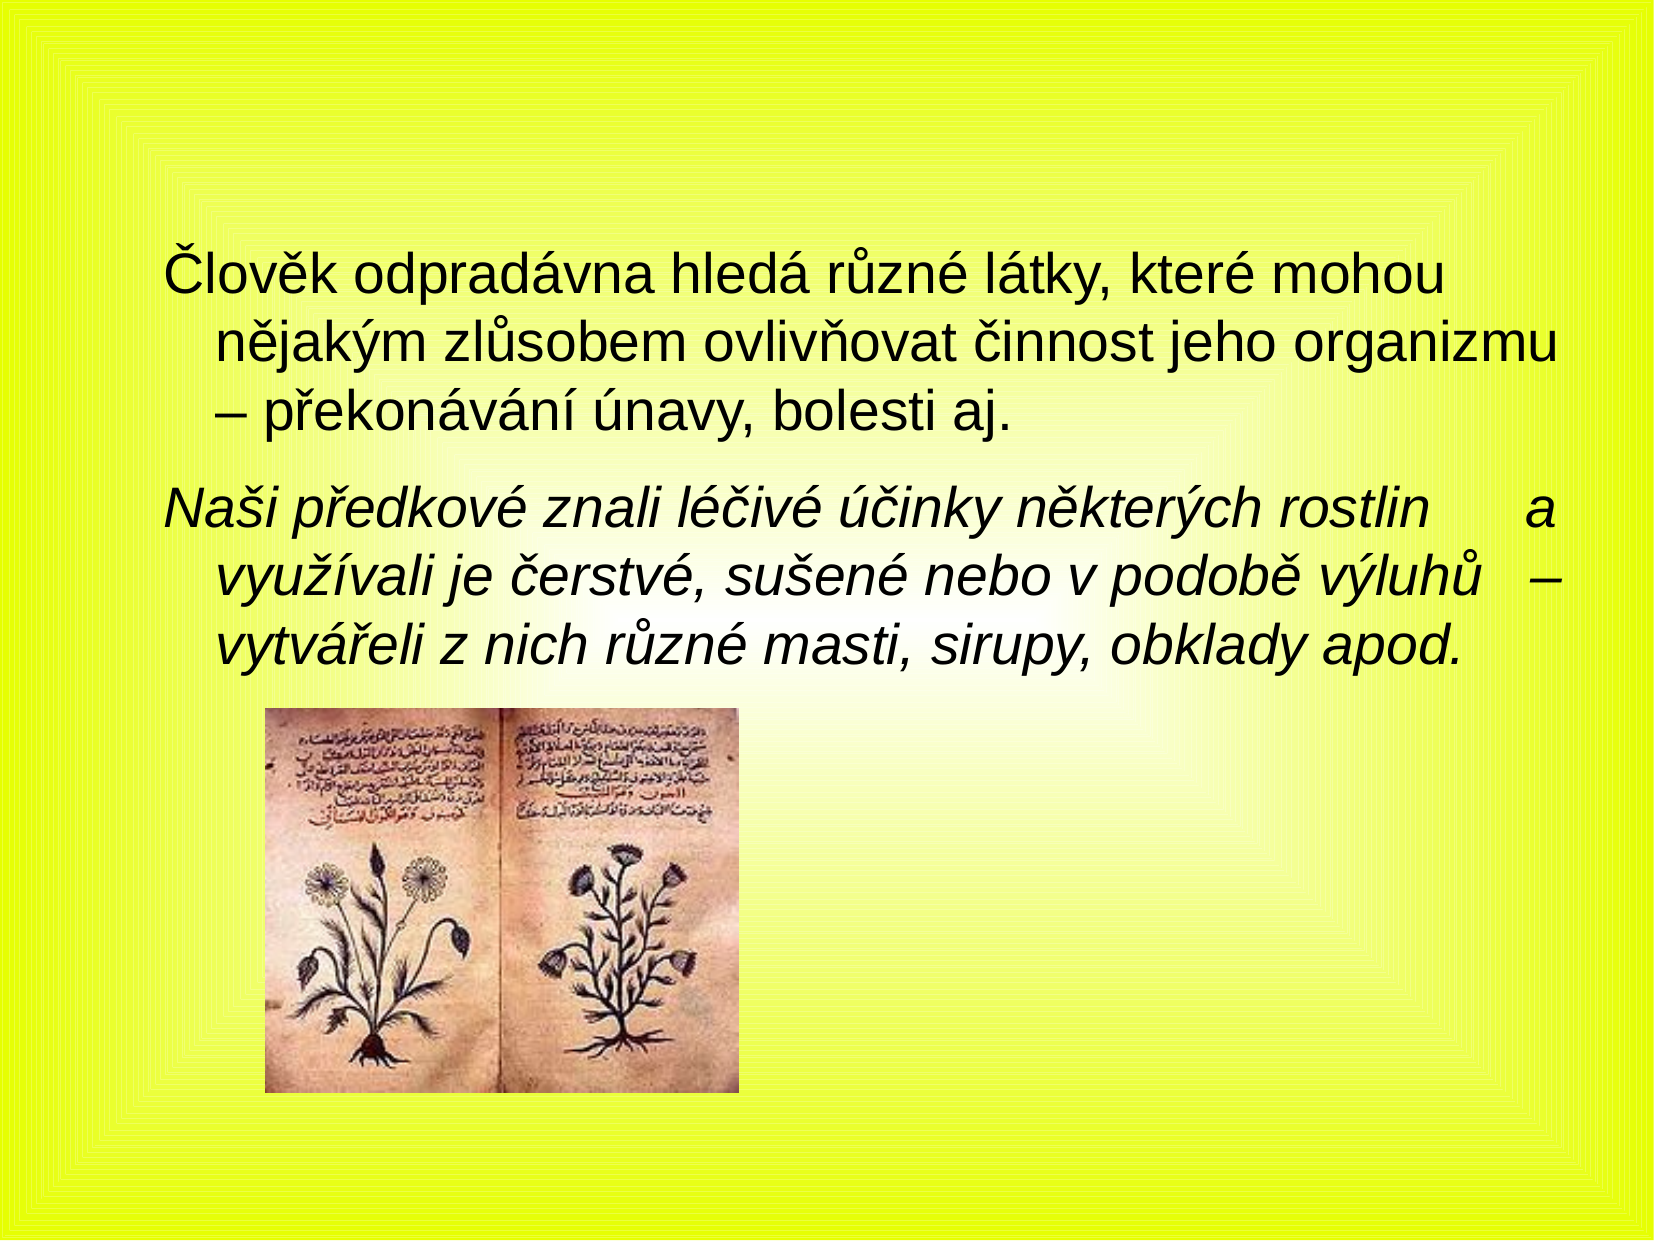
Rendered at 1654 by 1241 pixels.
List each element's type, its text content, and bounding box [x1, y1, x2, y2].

list Člověk odpradávna hledá různé látky, které mohou nějakým zlůsobem ovlivňovat činnost jeho organizmu – překonávání únavy, bolesti aj. Naši předkové znali léčivé účinky některých rostlin a využívali je čerstvé, sušené nebo v podobě výluhů – vytvářeli z nich různé masti, sirupy, obklady apod. [76, 236, 1565, 744]
picture [265, 708, 739, 1093]
